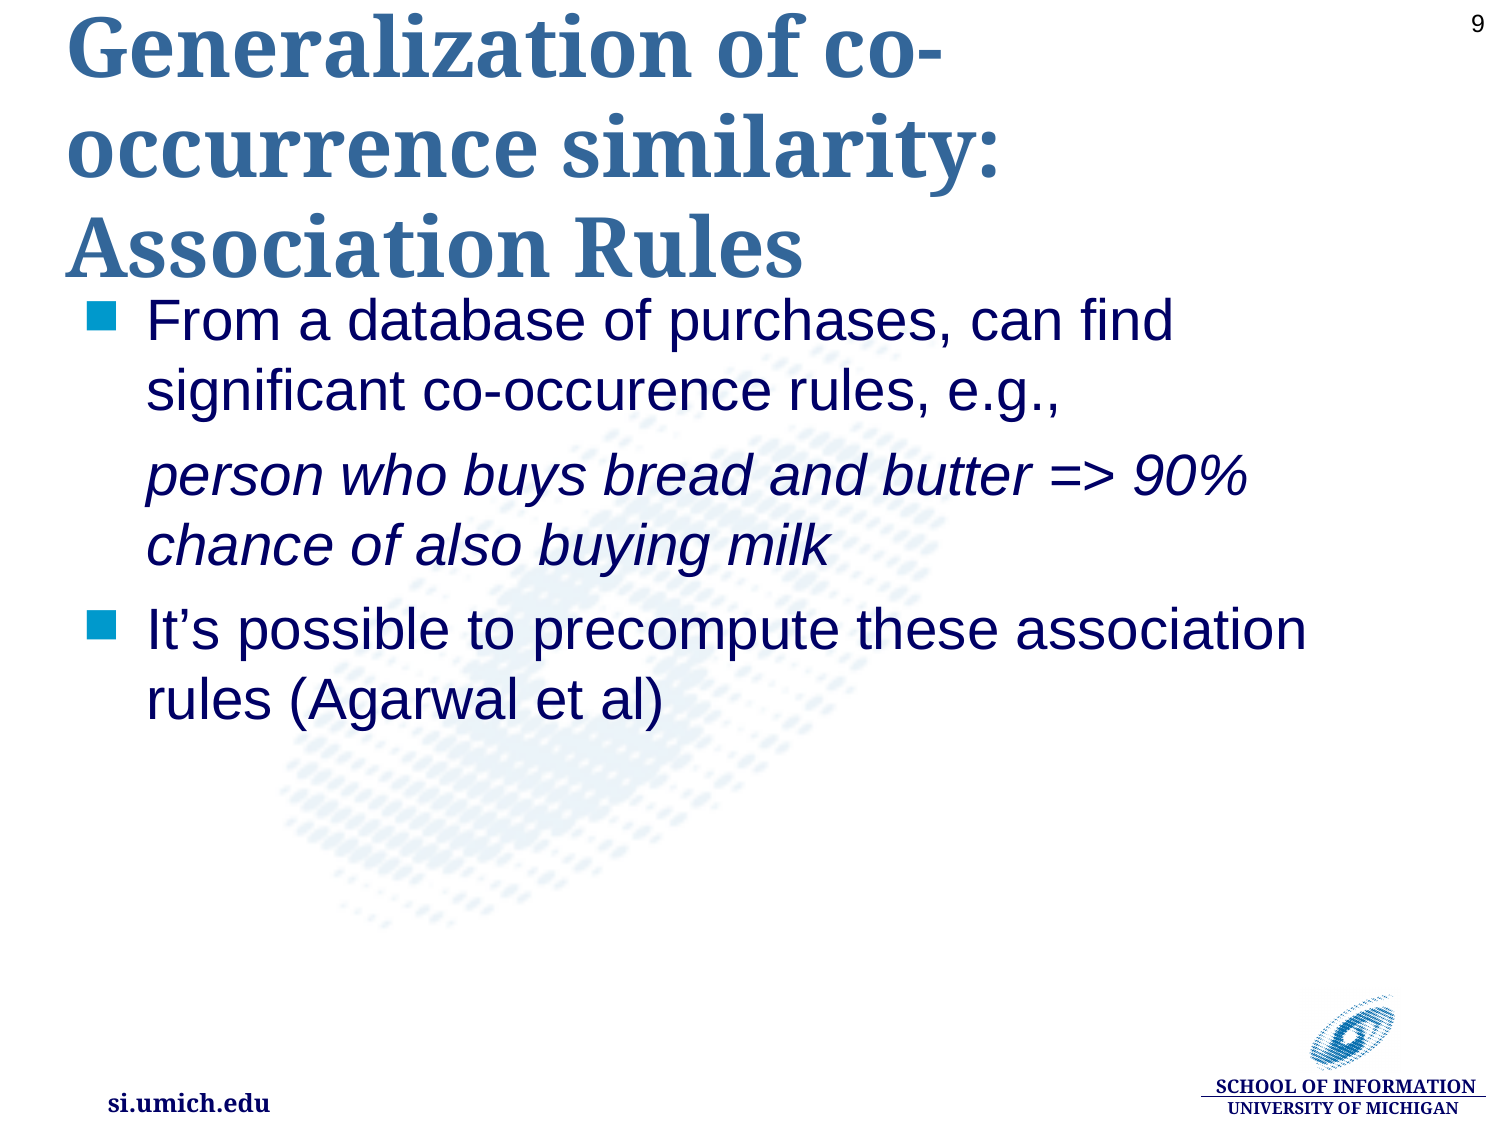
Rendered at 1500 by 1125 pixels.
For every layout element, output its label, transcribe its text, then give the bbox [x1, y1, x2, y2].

picture [484, 270, 504, 275]
picture [756, 270, 770, 275]
text_box <number> [1337, 0, 1500, 51]
picture [1299, 987, 1401, 1073]
picture [544, 270, 583, 275]
picture [374, 270, 393, 275]
list From a database of purchases, can find significant co-occurence rules, e.g., person who buys bread and butter => 90% chance of also buying milk It’s possible to precompute these association rules (Agarwal et al) [75, 275, 1351, 1013]
picture [680, 270, 695, 275]
picture [627, 270, 644, 275]
picture [438, 270, 458, 275]
picture [248, 270, 272, 275]
picture [200, 270, 222, 275]
title Generalization of co-occurrence similarity: Association Rules [50, 36, 1326, 252]
picture [518, 270, 531, 275]
picture [325, 270, 340, 275]
picture [796, 270, 1000, 275]
picture [414, 270, 423, 275]
picture [710, 270, 730, 275]
picture [297, 270, 310, 275]
picture [597, 270, 616, 275]
